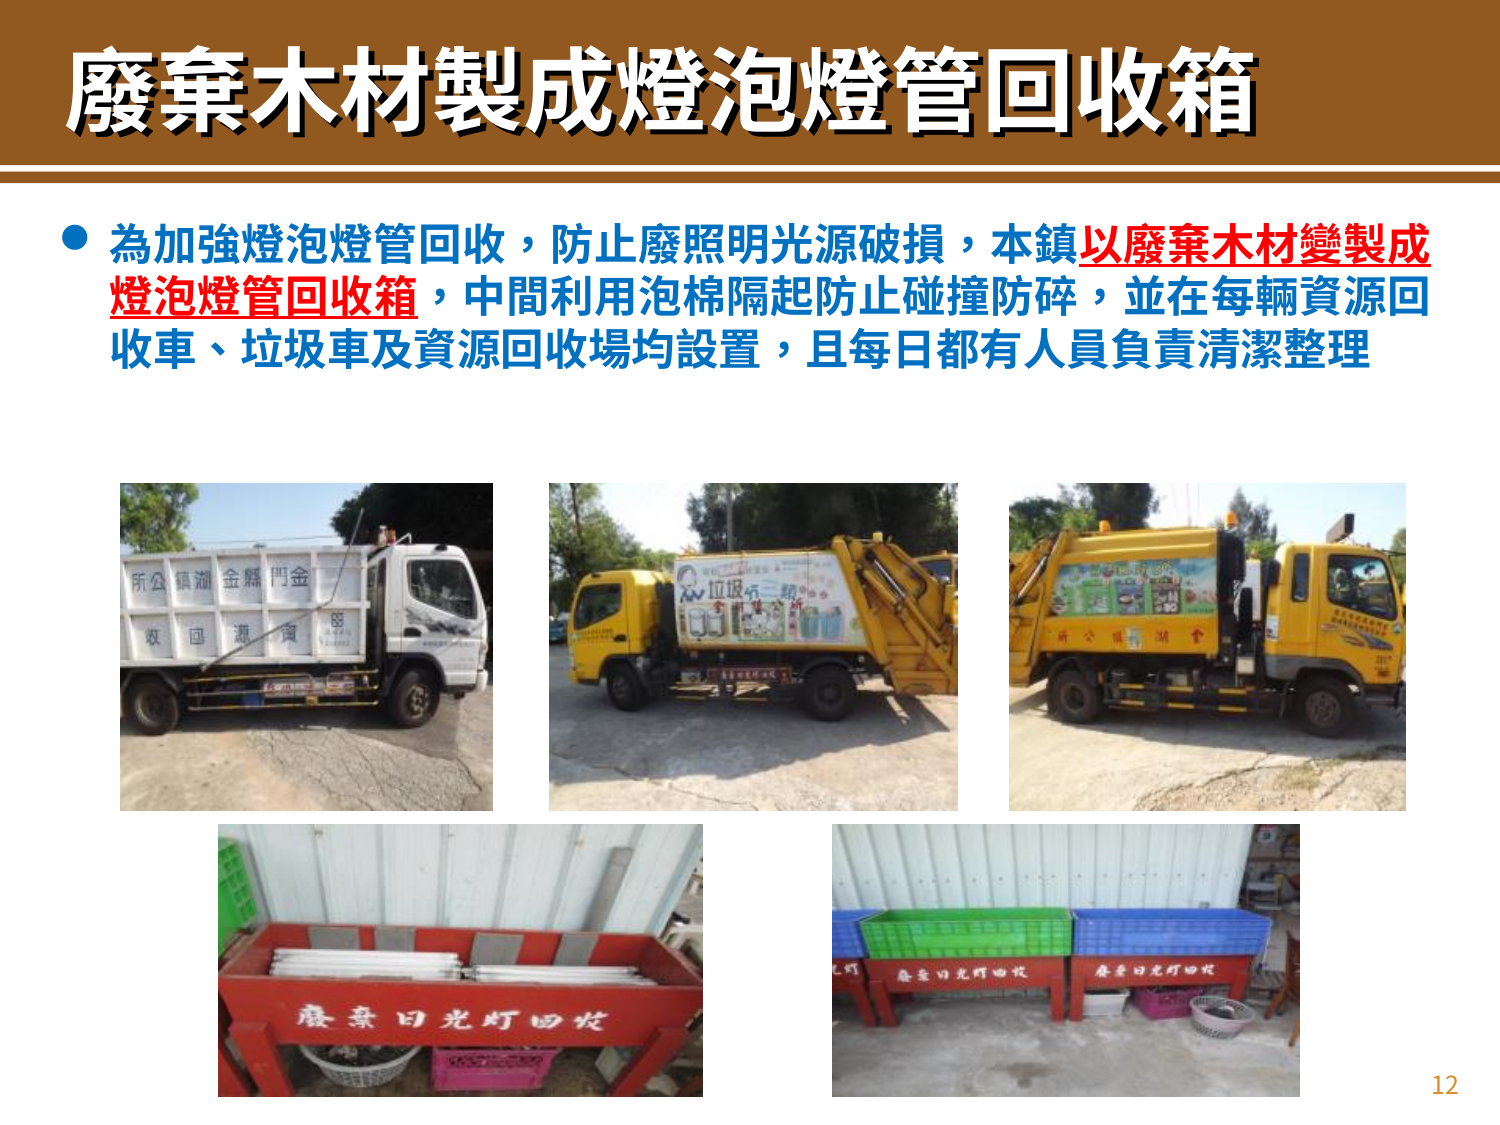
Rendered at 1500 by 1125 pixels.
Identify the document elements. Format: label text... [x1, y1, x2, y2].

picture [120, 483, 493, 811]
title 廢棄木材製成燈泡燈管回收箱 [50, 19, 1476, 157]
picture [549, 483, 958, 811]
picture [1009, 483, 1406, 811]
picture [832, 824, 1300, 1097]
picture [218, 824, 703, 1097]
list 為加強燈泡燈管回收，防止廢照明光源破損，本鎮以廢棄木材變製成燈泡燈管回收箱，中間利用泡棉隔起防止碰撞防碎，並在每輛資源回收車、垃圾車及資源回收場均設置，且每日都有人員負責清潔整理 [17, 209, 1446, 409]
text_box <編號> [1350, 1061, 1475, 1103]
